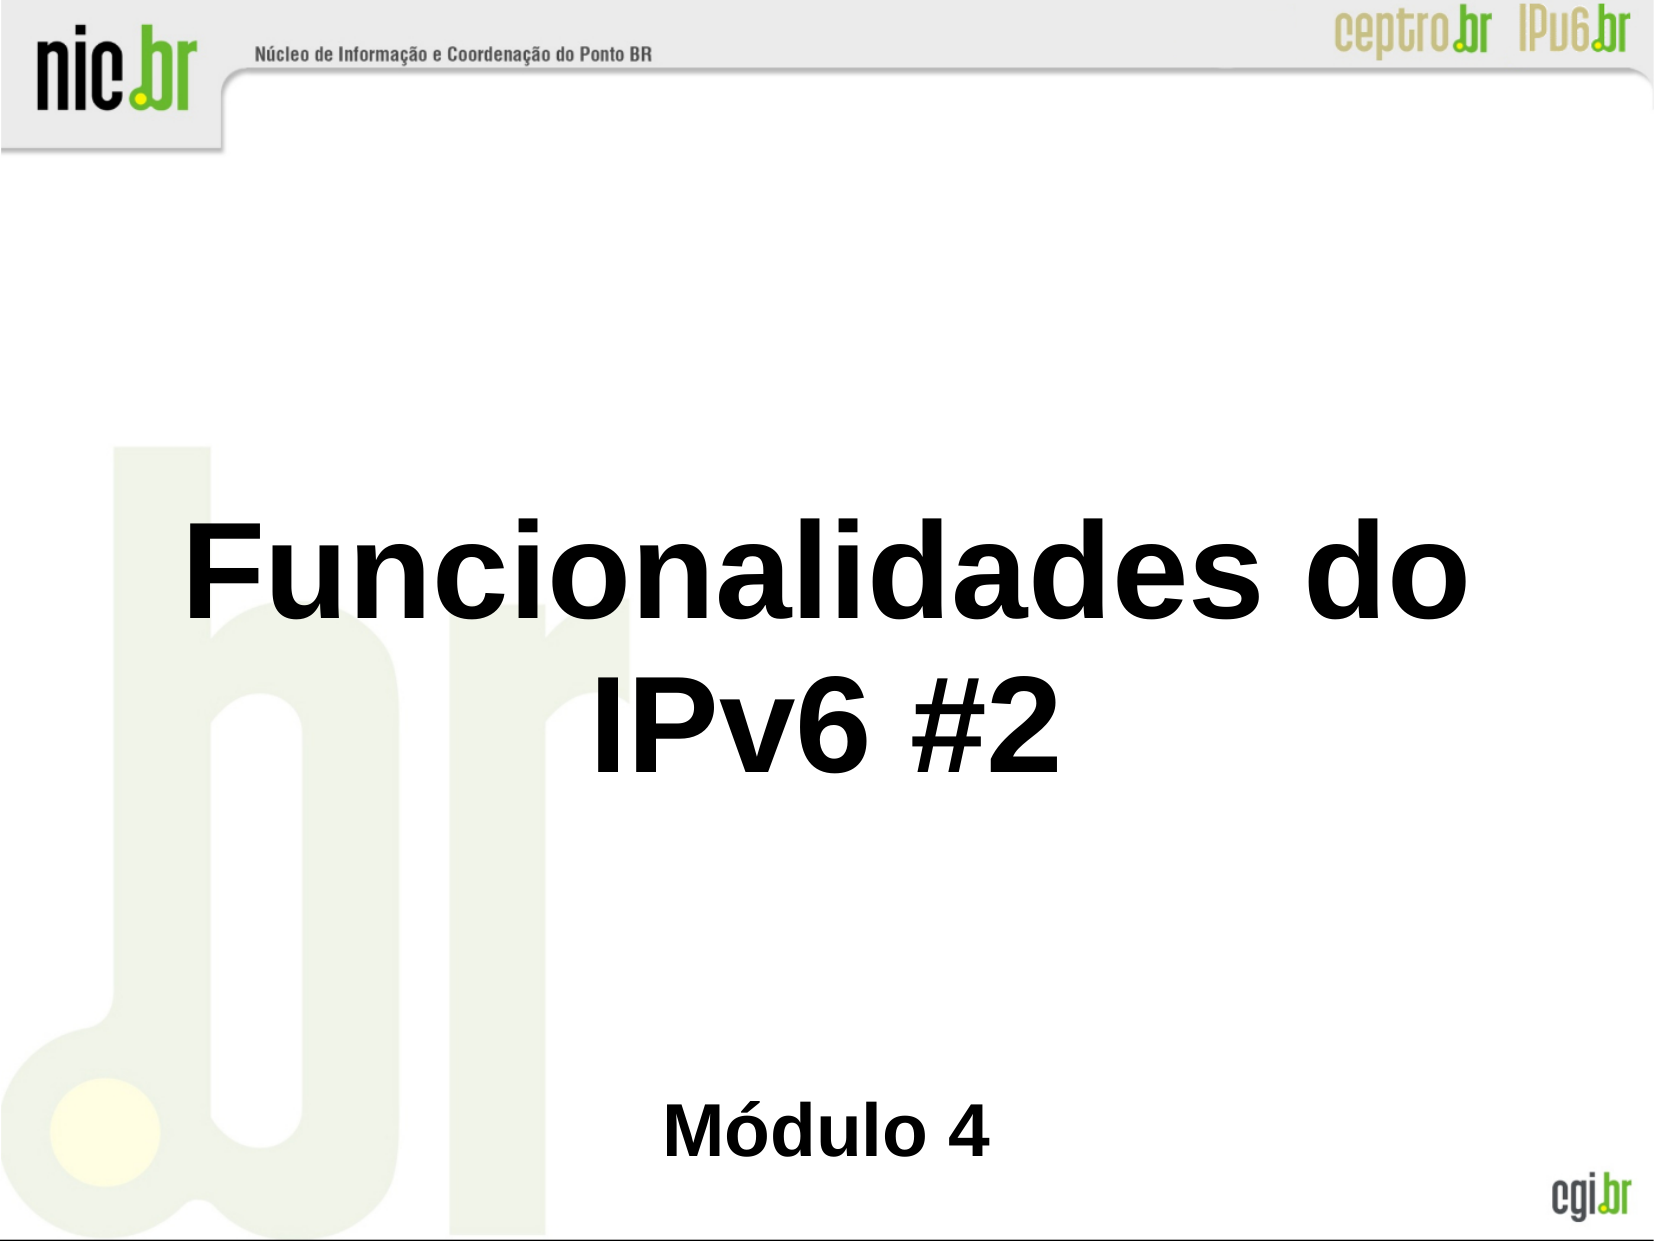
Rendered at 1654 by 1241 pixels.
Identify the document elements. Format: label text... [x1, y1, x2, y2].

picture [0, 0, 1654, 1241]
text_box Módulo 4 [73, 1082, 1580, 1181]
text_box Funcionalidades do IPv6 #2 [118, 206, 1536, 1082]
